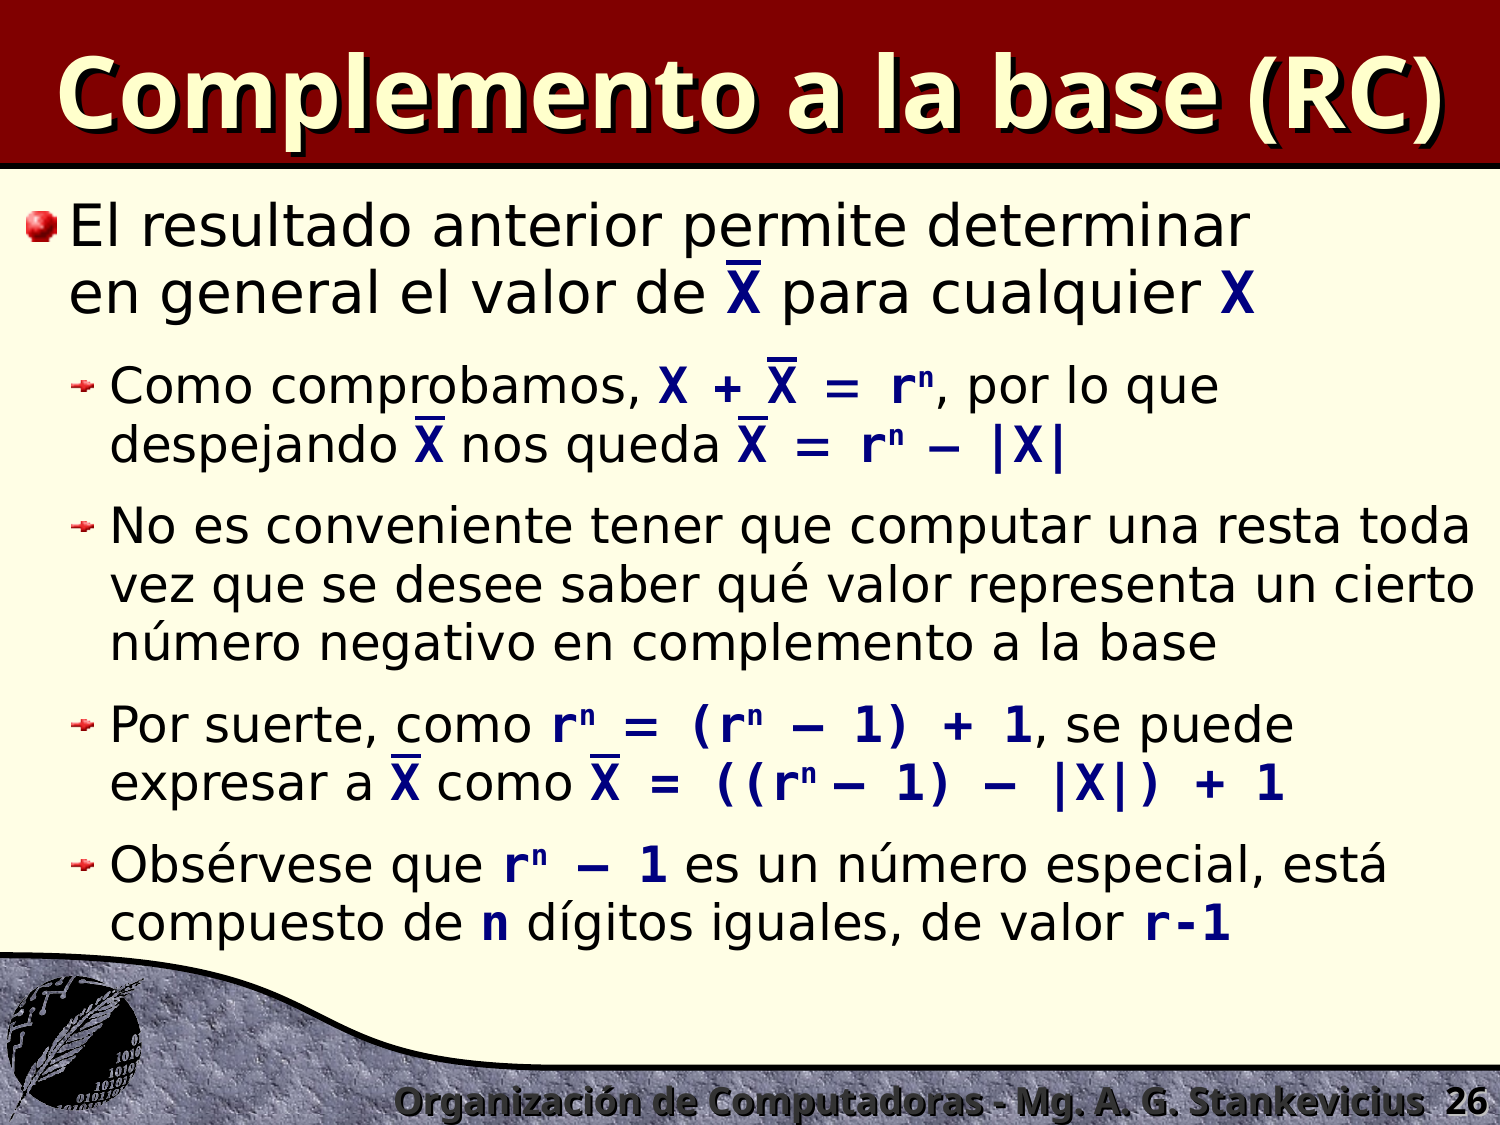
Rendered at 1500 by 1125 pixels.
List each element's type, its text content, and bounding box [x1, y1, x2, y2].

picture [448, 1100, 455, 1110]
picture [0, 959, 1500, 1125]
picture [802, 1100, 806, 1110]
list El resultado anterior permite determinar en general el valor de X para cualquier X Como comprobamos, X + X = rn, por lo que despejando X nos queda X = rn – |X| No es conveniente tener que computar una resta toda vez que se desee saber qué valor representa un cierto número negativo en complemento a la base Por suerte, como rn = (rn – 1) + 1, se puede expresar a X como X = ((rn – 1) – |X|) + 1 Obsérvese que rn – 1 es un número especial, está compuesto de n dígitos iguales, de valor r-1 [11, 192, 1486, 964]
picture [1058, 1100, 1065, 1110]
title Complemento a la base (RC) [15, 5, 1485, 160]
